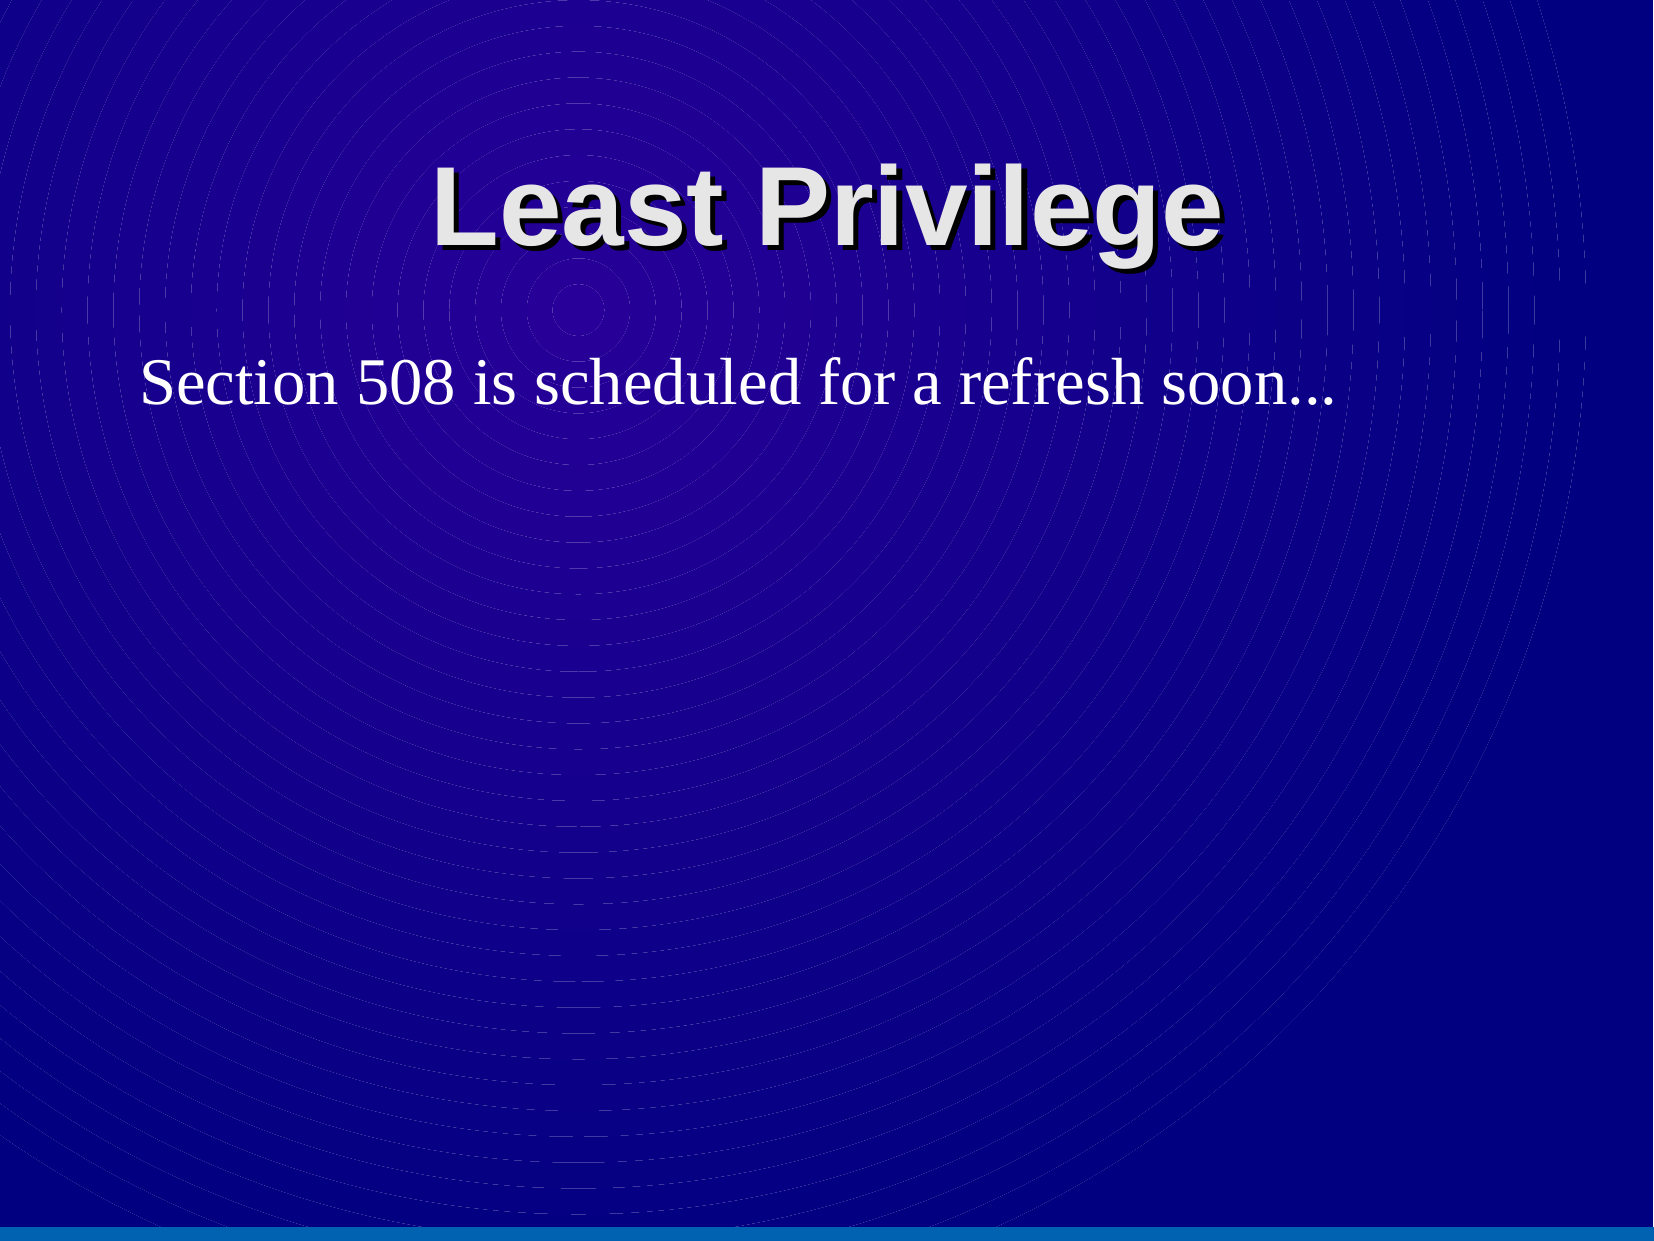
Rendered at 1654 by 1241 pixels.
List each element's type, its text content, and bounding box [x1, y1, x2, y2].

list Section 508 is scheduled for a refresh soon... [121, 344, 1533, 1127]
title Least Privilege [121, 102, 1533, 311]
